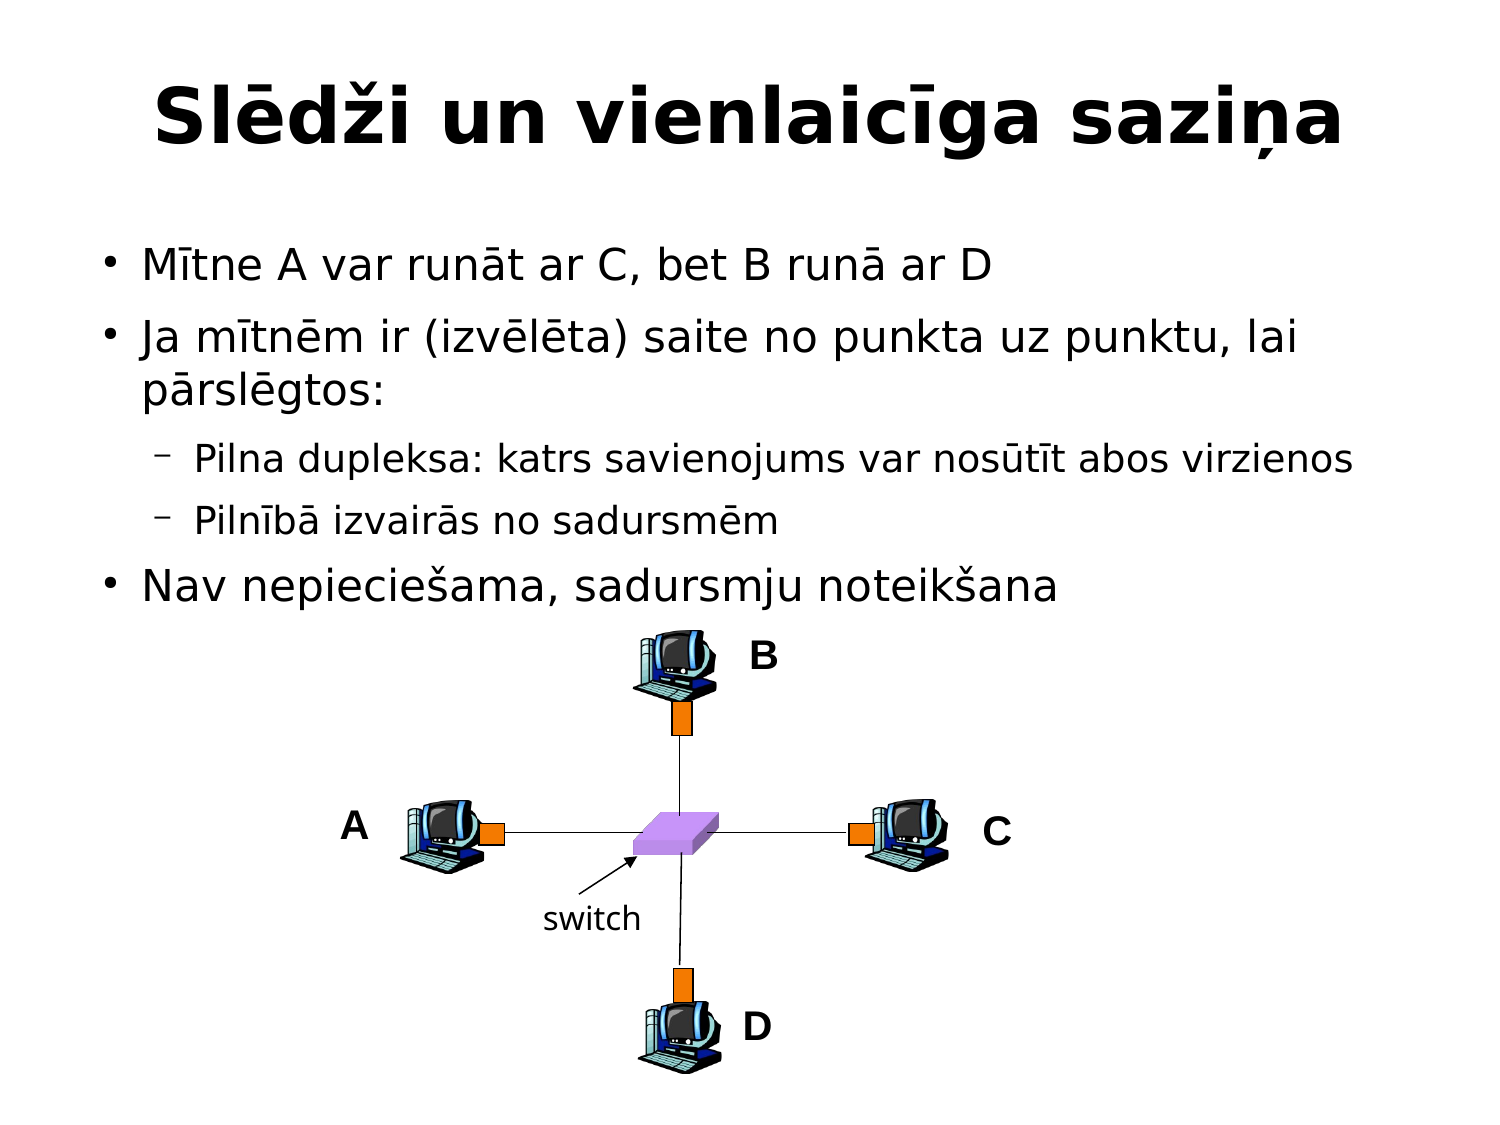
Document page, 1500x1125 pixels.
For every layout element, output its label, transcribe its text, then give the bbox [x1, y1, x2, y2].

chart [637, 1000, 722, 1074]
text_box C [967, 796, 1028, 862]
text_box [672, 701, 692, 736]
text_box [849, 823, 875, 846]
text_box [633, 841, 692, 855]
text_box switch [528, 889, 658, 945]
text_box D [727, 991, 789, 1057]
list Mītne A var runāt ar C, bet B runā ar D Ja mītnēm ir (izvēlēta) saite no punkta uz punktu, lai pārslēgtos: Pilna dupleksa: katrs savienojums var nosūtīt abos virzienos Pilnībā izvairās no sadursmēm Nav nepieciešama, sadursmju noteikšana [75, 228, 1395, 624]
text_box [673, 968, 694, 1003]
text_box [479, 823, 505, 846]
text_box B [734, 620, 795, 686]
chart [864, 798, 949, 872]
chart [399, 800, 485, 874]
title Slēdži un vienlaicīga saziņa [75, 74, 1425, 150]
chart [632, 629, 717, 703]
text_box A [324, 790, 385, 856]
